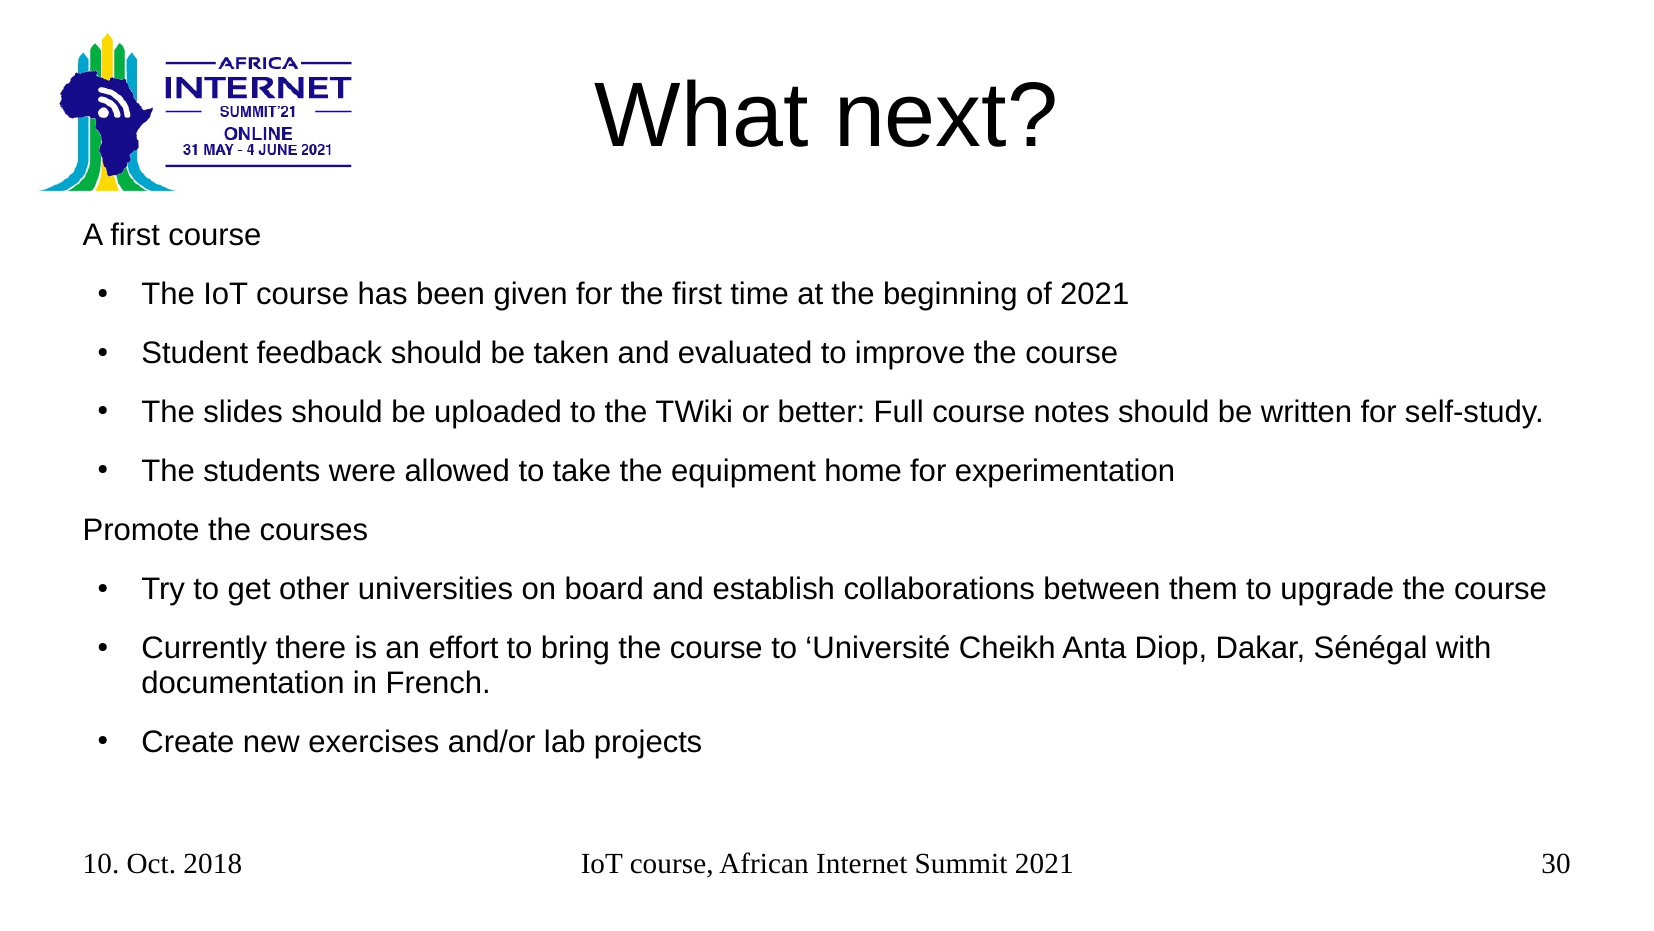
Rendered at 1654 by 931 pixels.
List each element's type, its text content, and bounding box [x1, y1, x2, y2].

list A first course The IoT course has been given for the first time at the beginning of 2021 Student feedback should be taken and evaluated to improve the course The slides should be uploaded to the TWiki or better: Full course notes should be written for self-study. The students were allowed to take the equipment home for experimentation Promote the courses Try to get other universities on board and establish collaborations between them to upgrade the course Currently there is an effort to bring the course to ‘Université Cheikh Anta Diop, Dakar, Sénégal with documentation in French. Create new exercises and/or lab projects [82, 217, 1571, 827]
title What next? [82, 37, 1571, 193]
picture [9, 11, 384, 207]
